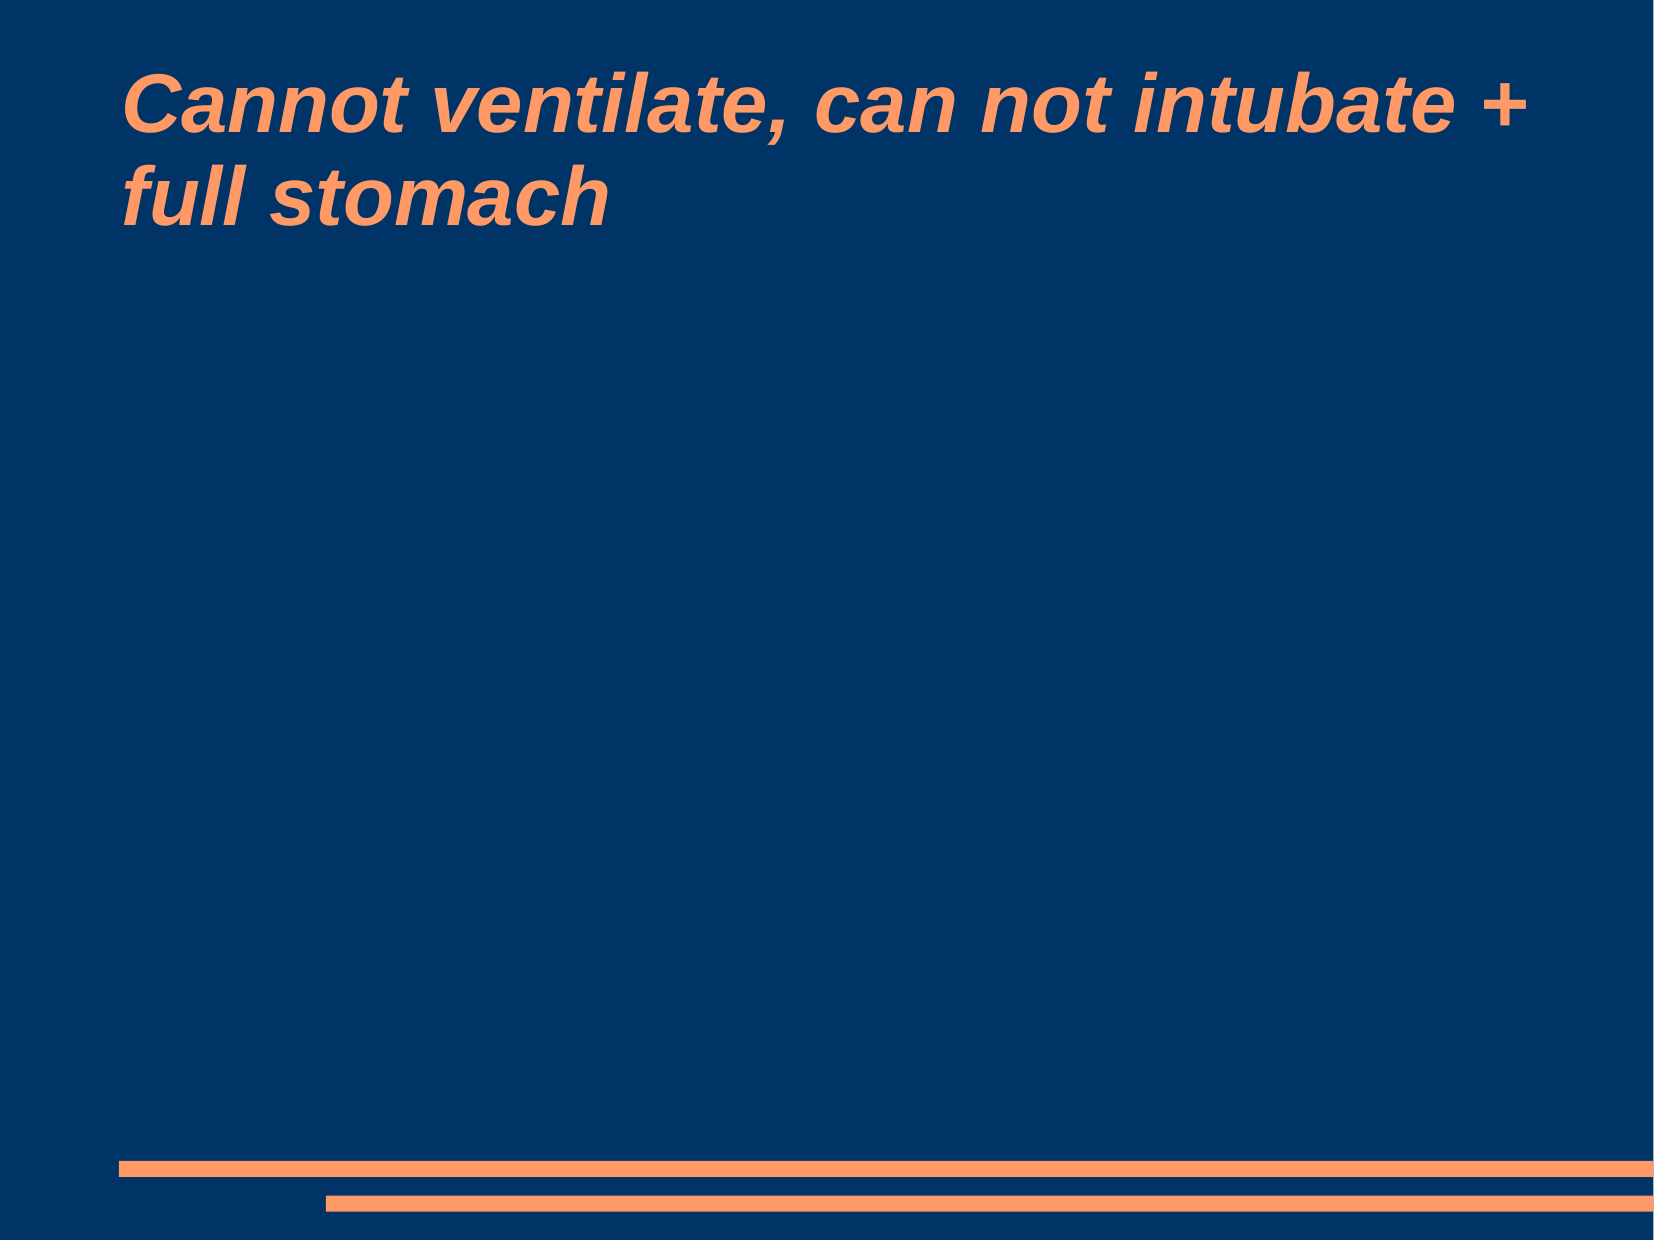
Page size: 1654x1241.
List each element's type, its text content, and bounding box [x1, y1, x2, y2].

title Cannot ventilate, can not intubate + full stomach [121, 53, 1534, 247]
